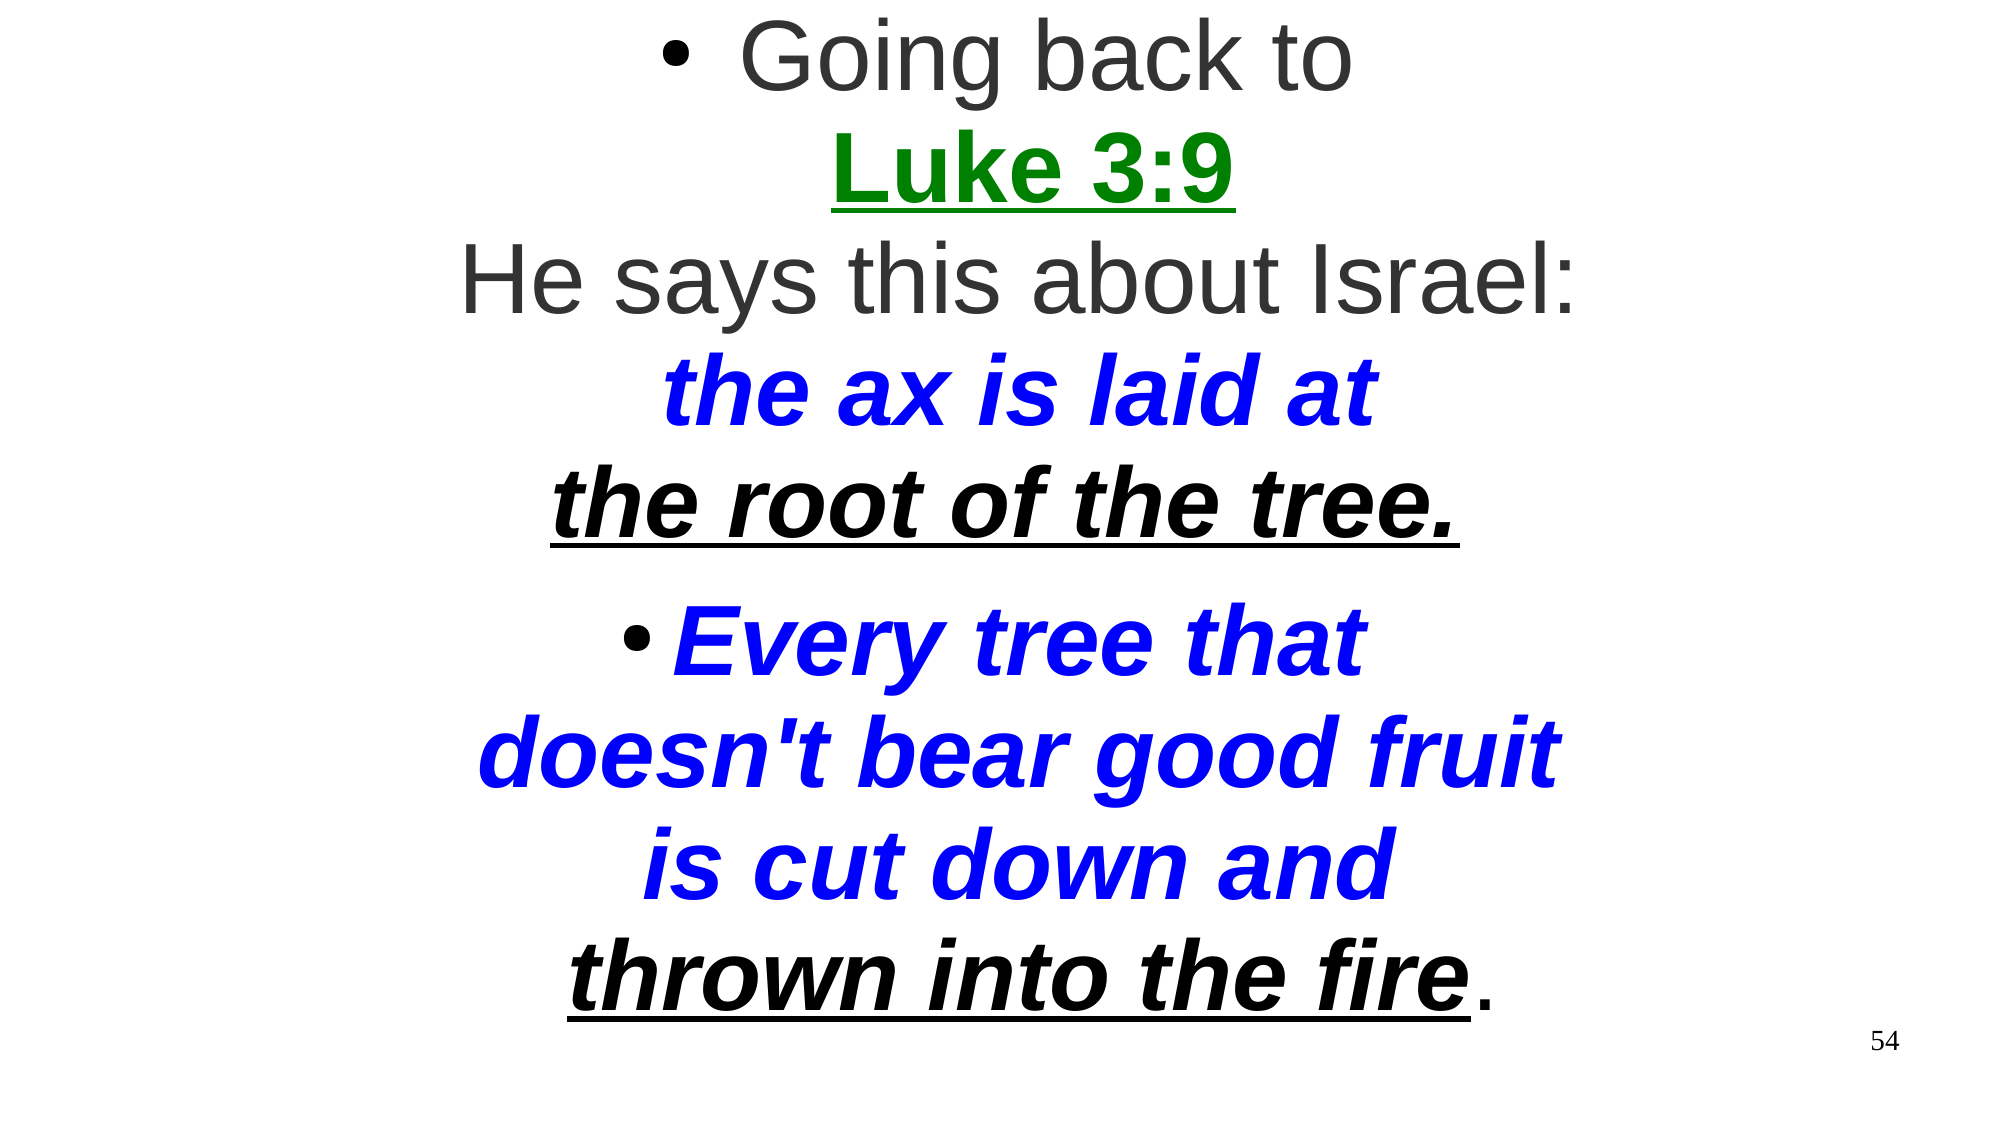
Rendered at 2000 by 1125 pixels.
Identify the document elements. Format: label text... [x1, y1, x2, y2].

list Going back to Luke 3:9 He says this about Israel: the ax is laid at the root of the tree. Every tree that doesn't bear good fruit is cut down and thrown into the fire. [0, 0, 1996, 1123]
